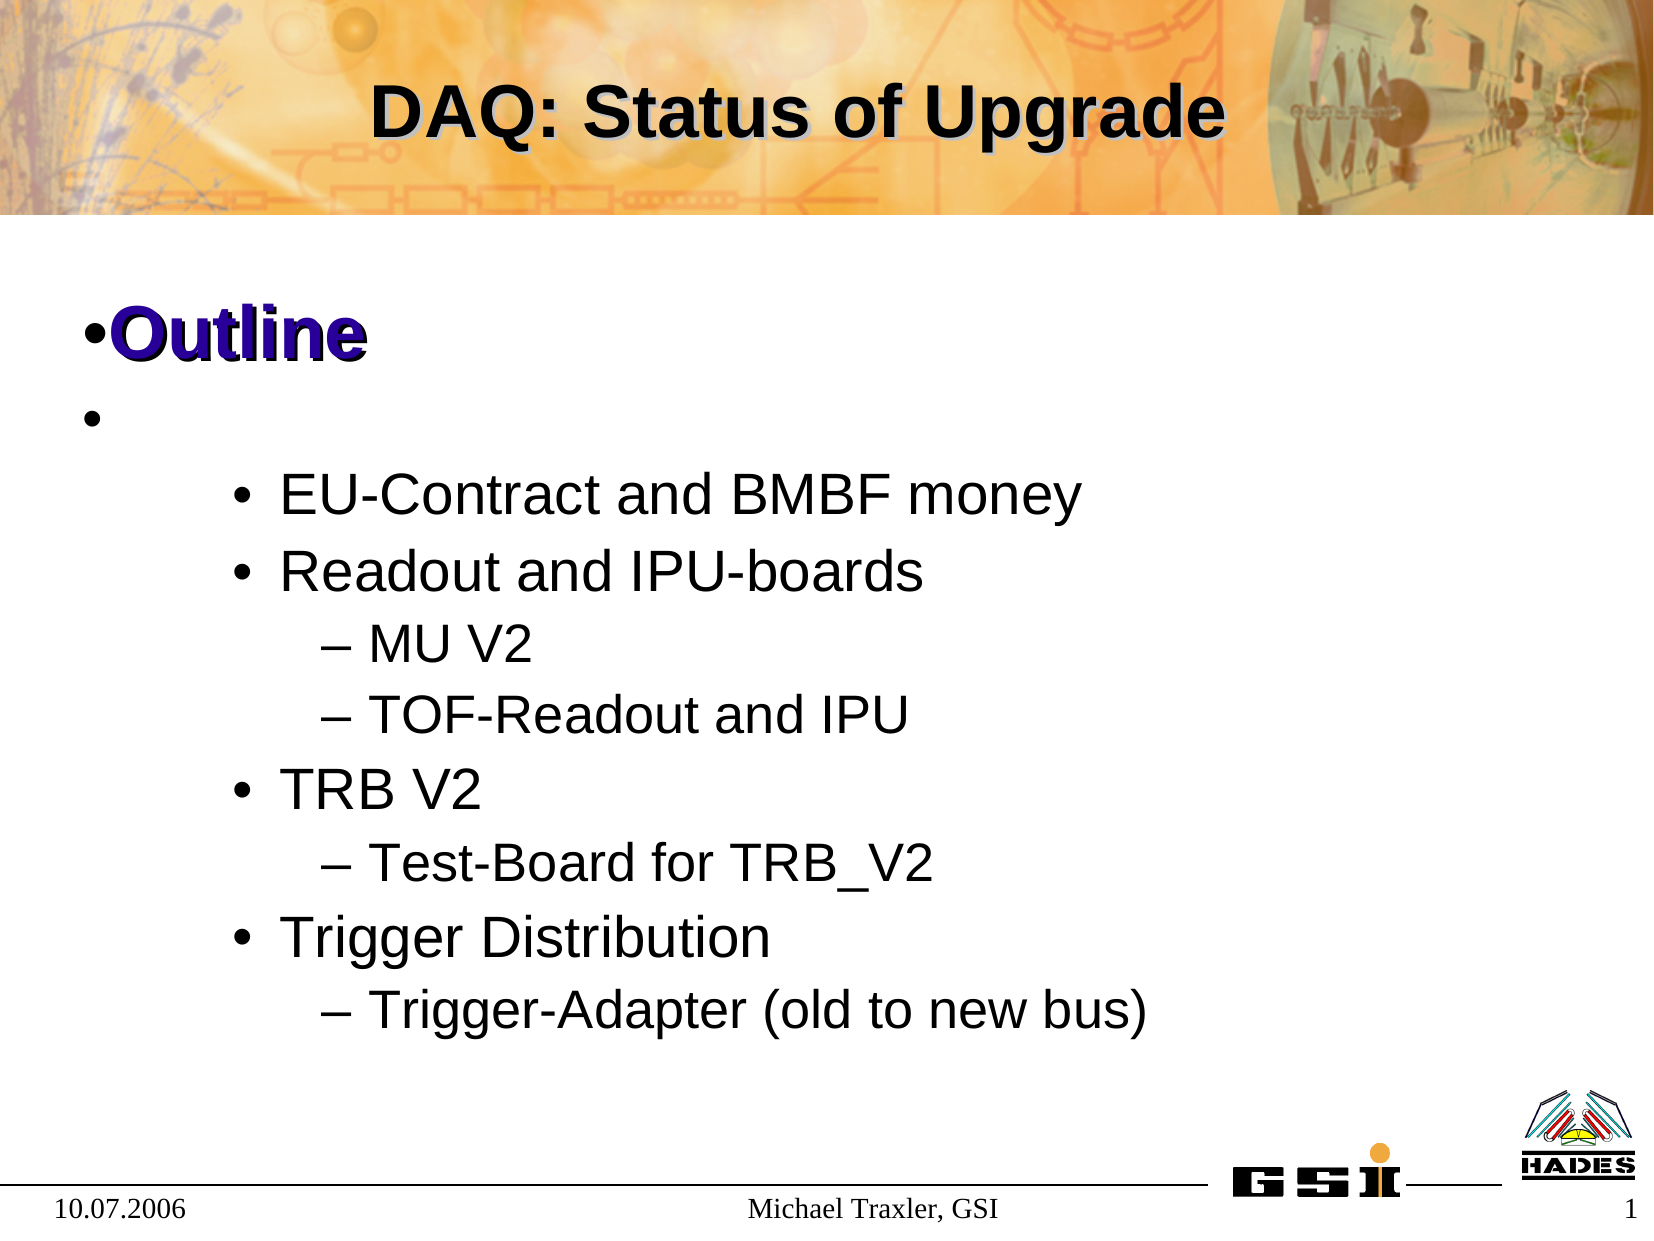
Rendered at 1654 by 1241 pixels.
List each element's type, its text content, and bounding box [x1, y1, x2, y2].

list Outline EU-Contract and BMBF money Readout and IPU-boards MU V2 TOF-Readout and IPU TRB V2 Test-Board for TRB_V2 Trigger Distribution Trigger-Adapter (old to new bus) [82, 290, 1571, 1109]
picture [1522, 1090, 1635, 1180]
title DAQ: Status of Upgrade [96, 18, 1502, 204]
picture [1233, 1143, 1400, 1197]
picture [0, 0, 1654, 215]
